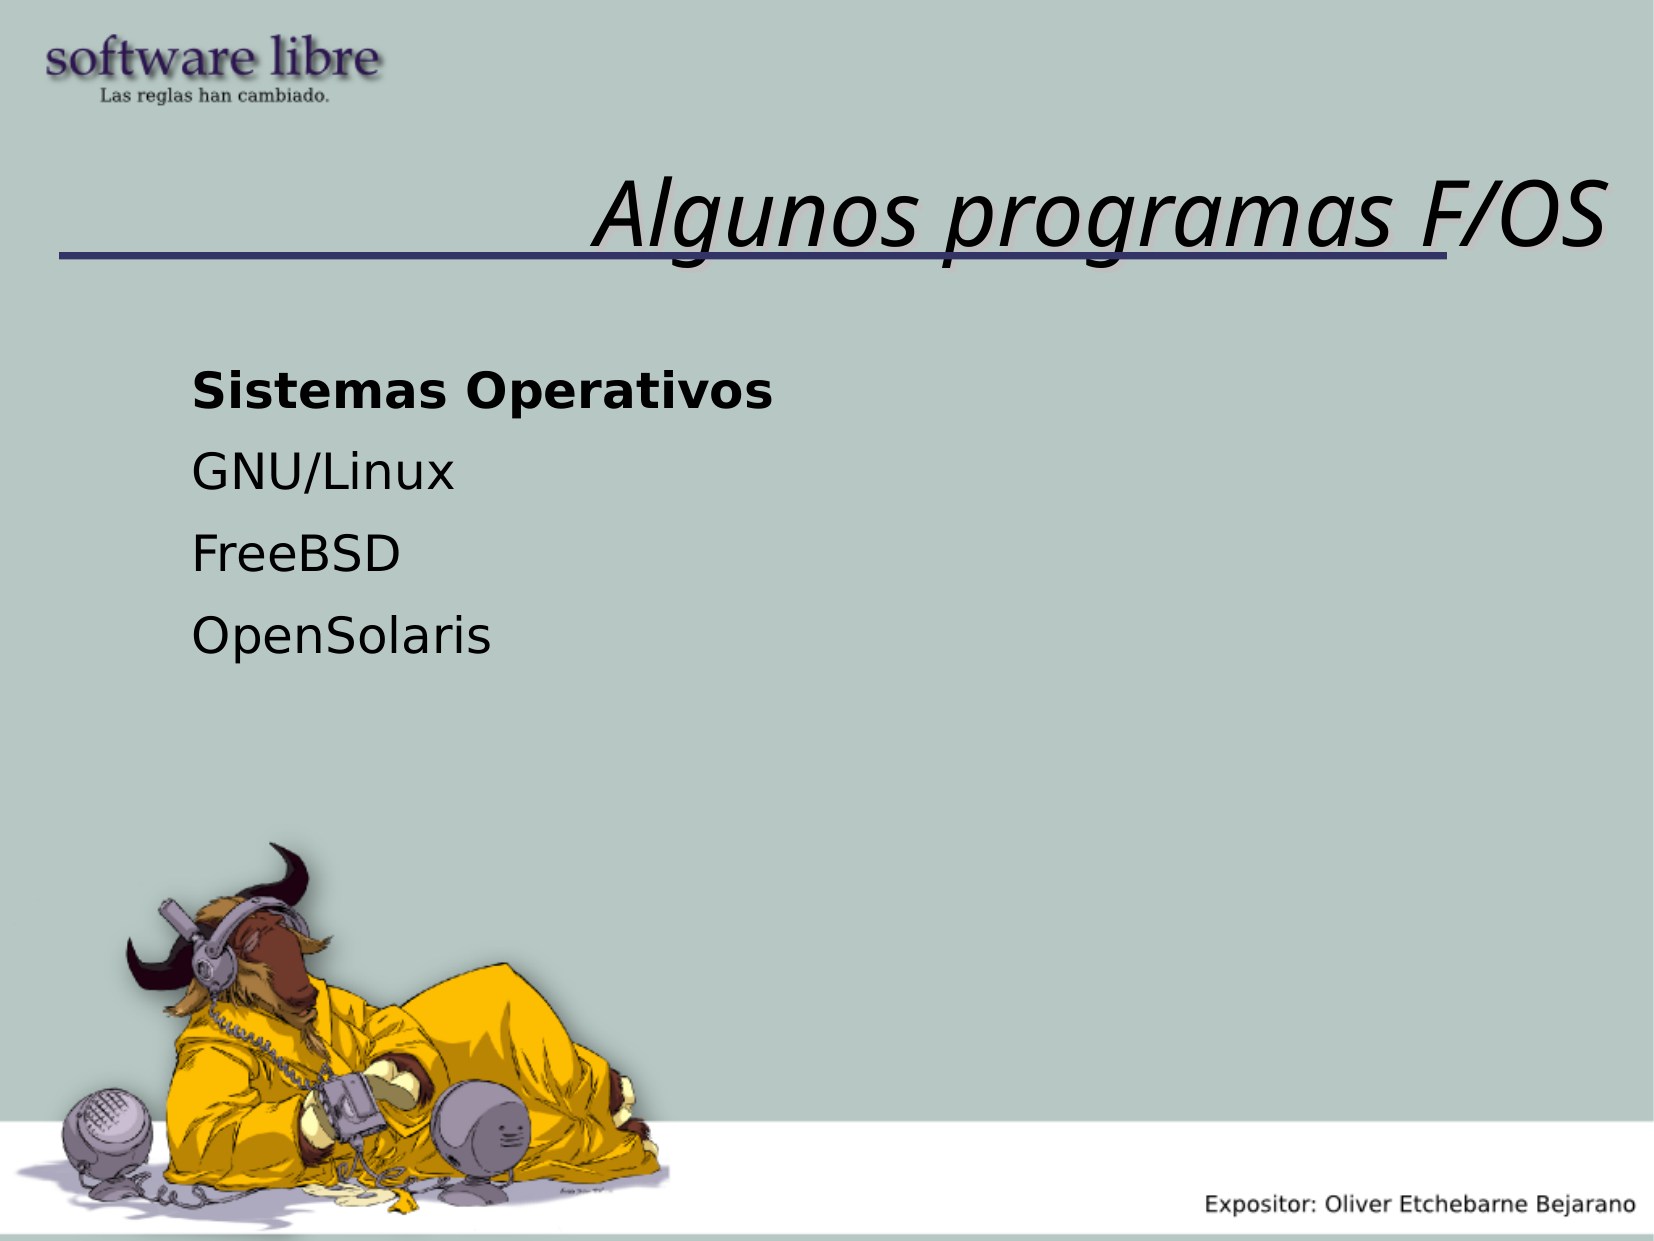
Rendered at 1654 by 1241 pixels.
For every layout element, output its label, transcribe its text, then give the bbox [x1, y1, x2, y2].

text_box Algunos programas F/OS [59, 140, 1625, 266]
text_box [59, 252, 1447, 260]
picture [0, 0, 1654, 1241]
text_box Sistemas Operativos GNU/Linux FreeBSD OpenSolaris [177, 354, 1595, 875]
